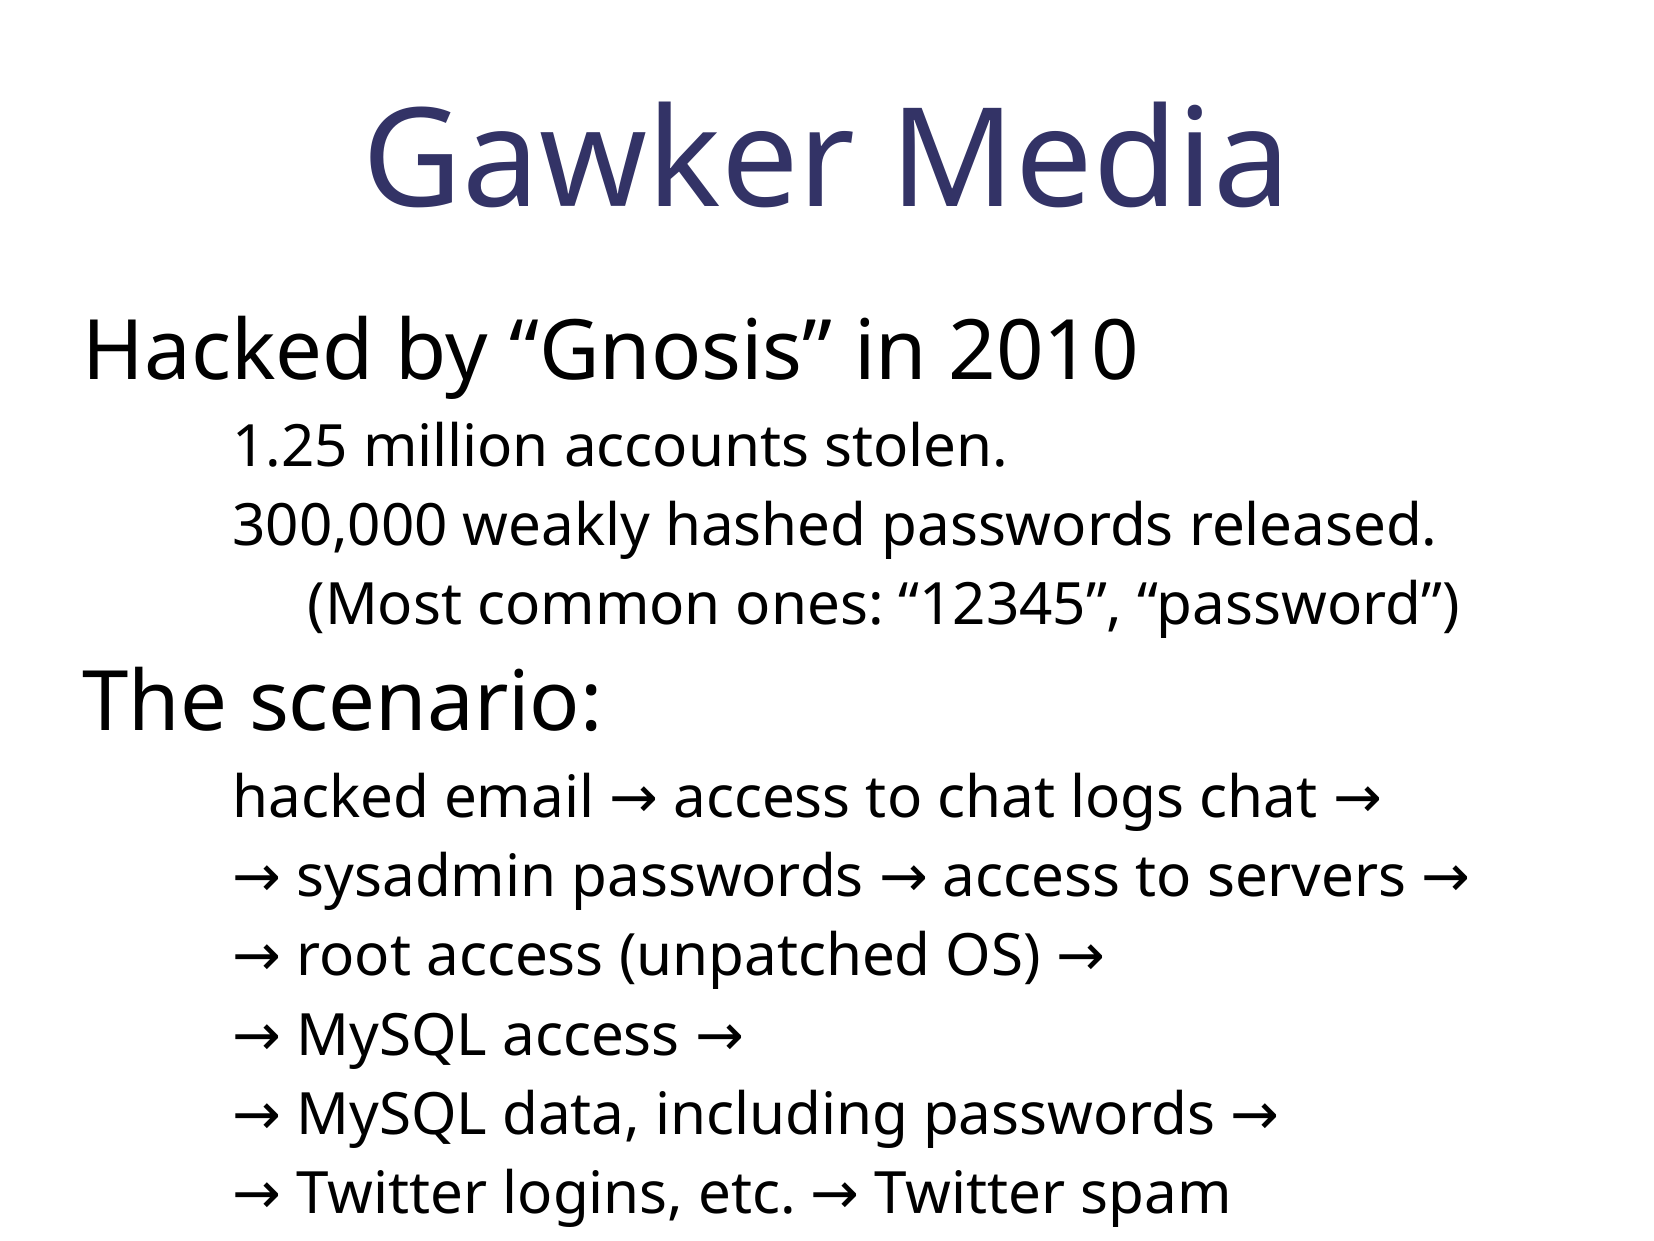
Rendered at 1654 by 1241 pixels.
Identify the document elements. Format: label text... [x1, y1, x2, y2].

subtitle Hacked by “Gnosis” in 2010 1.25 million accounts stolen. 300,000 weakly hashed passwords released. (Most common ones: “12345”, “password”) The scenario: hacked email → access to chat logs chat → → sysadmin passwords → access to servers → → root access (unpatched OS) → → MySQL access → → MySQL data, including passwords → → Twitter logins, etc. → Twitter spam [82, 290, 1636, 1130]
title Gawker Media [82, 56, 1571, 250]
